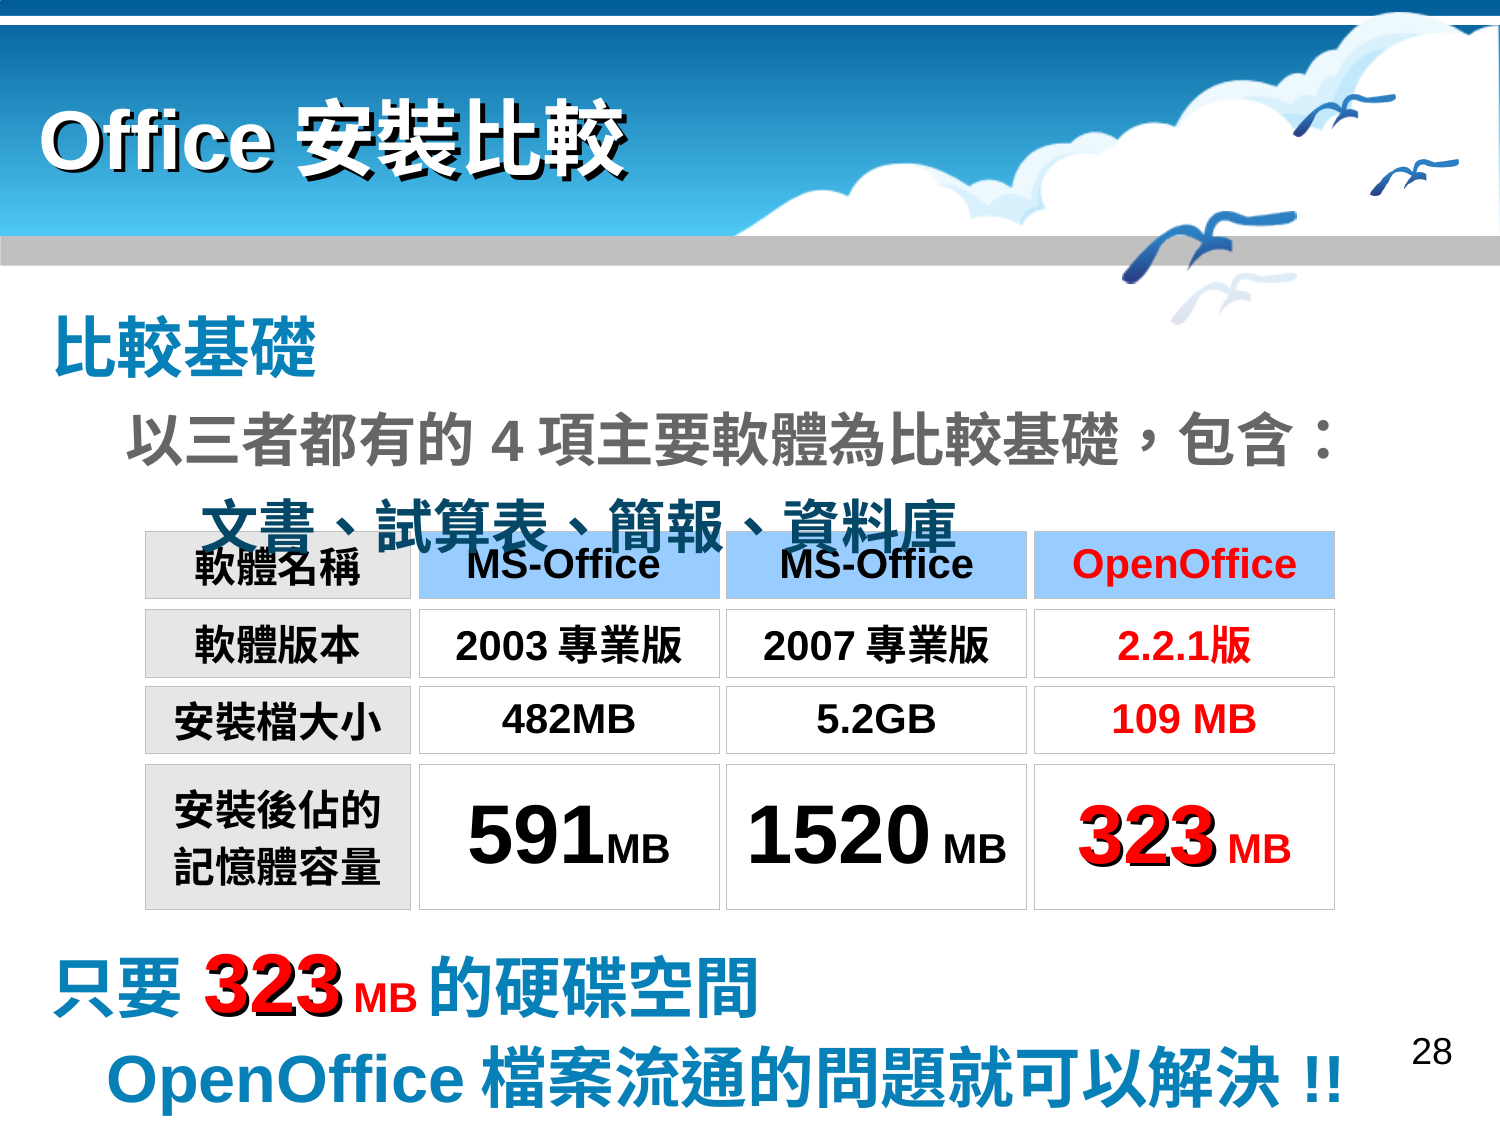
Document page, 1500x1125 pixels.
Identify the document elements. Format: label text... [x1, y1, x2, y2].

text_box 482MB [419, 686, 720, 754]
title Office安裝比較 [38, 85, 1465, 186]
list 比較基礎 以三者都有的4項主要軟體為比較基礎，包含： 文書、試算表、簡報、資料庫 只要323 MB的硬碟空間 OpenOffice檔案流通的問題就可以解決!! [50, 300, 1500, 1125]
text_box 5.2GB [726, 686, 1027, 754]
text_box 109 MB [1034, 686, 1335, 754]
text_box 安裝檔大小 [145, 686, 411, 754]
picture [730, 12, 1500, 284]
